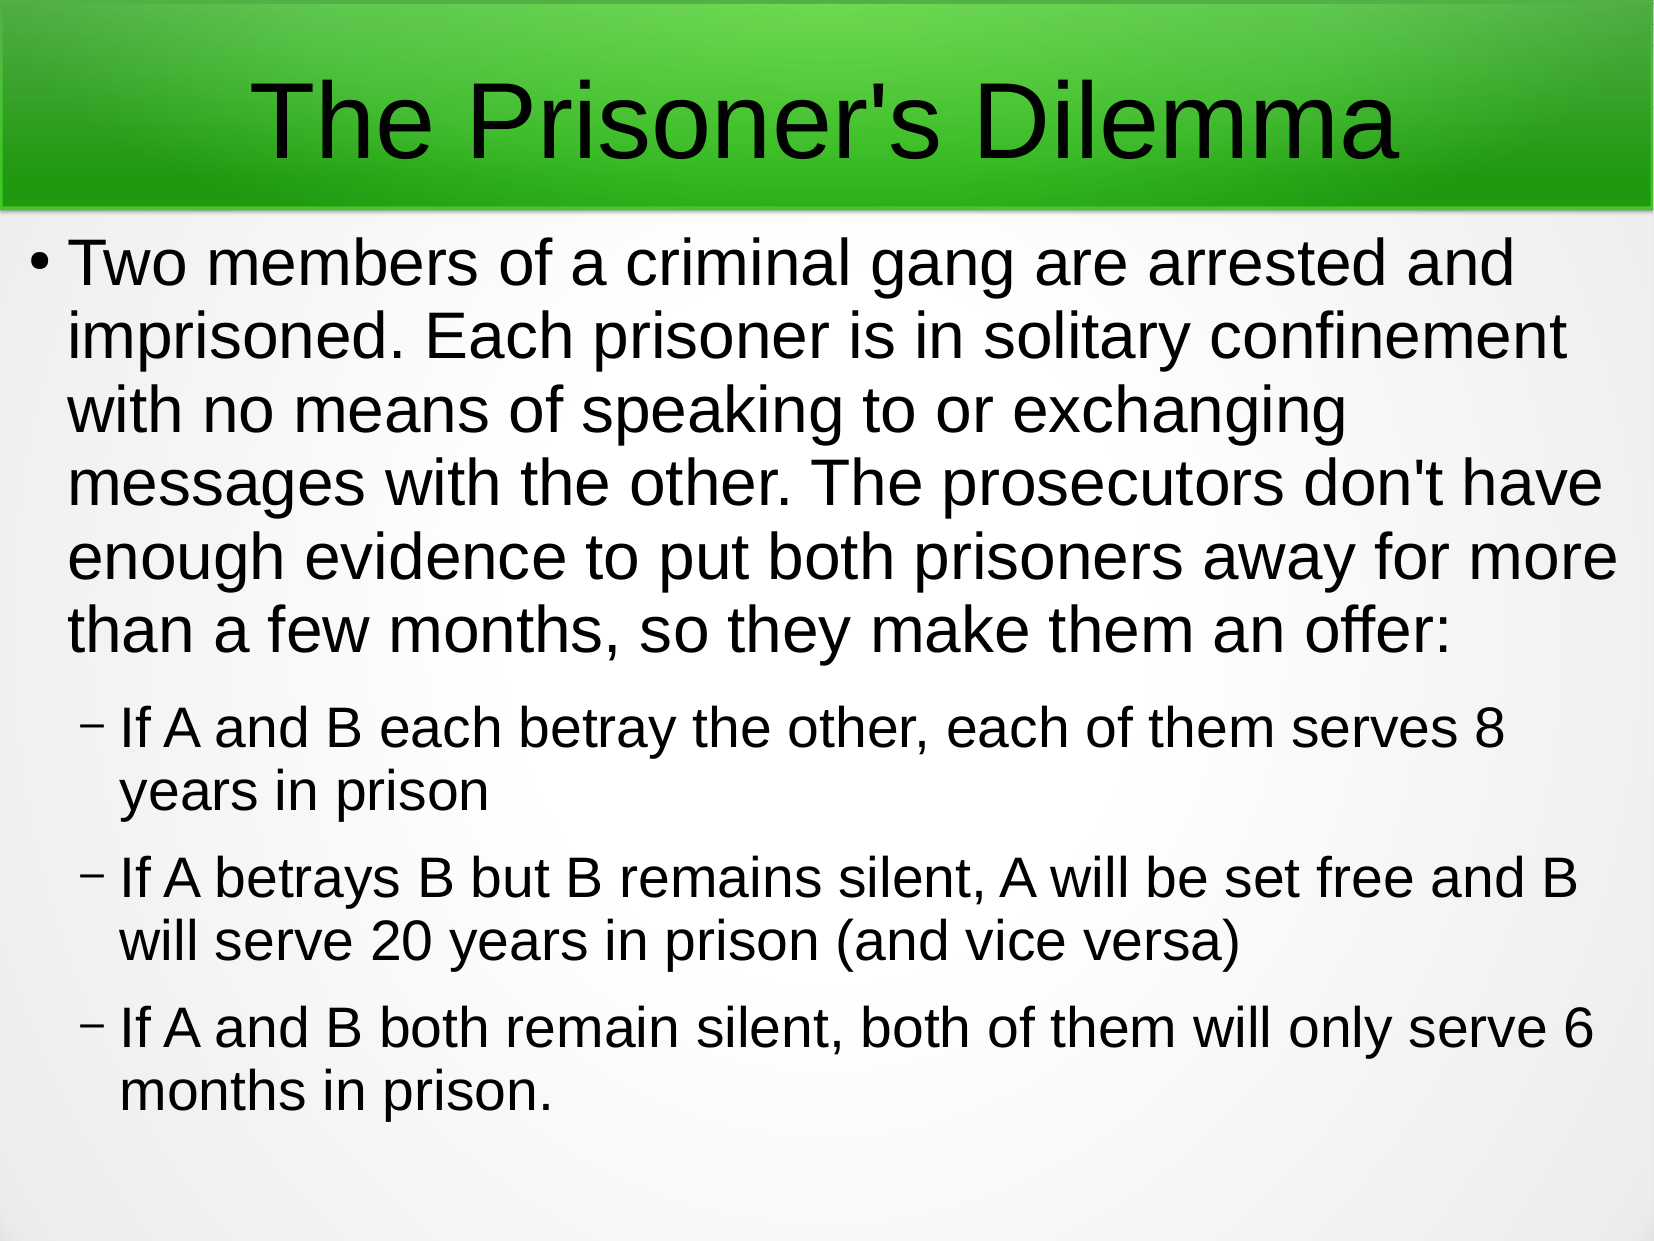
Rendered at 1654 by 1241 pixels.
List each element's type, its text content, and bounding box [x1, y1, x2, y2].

title The Prisoner's Dilemma [81, 17, 1570, 225]
list Two members of a criminal gang are arrested and imprisoned. Each prisoner is in solitary confinement with no means of speaking to or exchanging messages with the other. The prosecutors don't have enough evidence to put both prisoners away for more than a few months, so they make them an offer: If A and B each betray the other, each of them serves 8 years in prison If A betrays B but B remains silent, A will be set free and B will serve 20 years in prison (and vice versa) If A and B both remain silent, both of them will only serve 6 months in prison. [14, 225, 1620, 1200]
